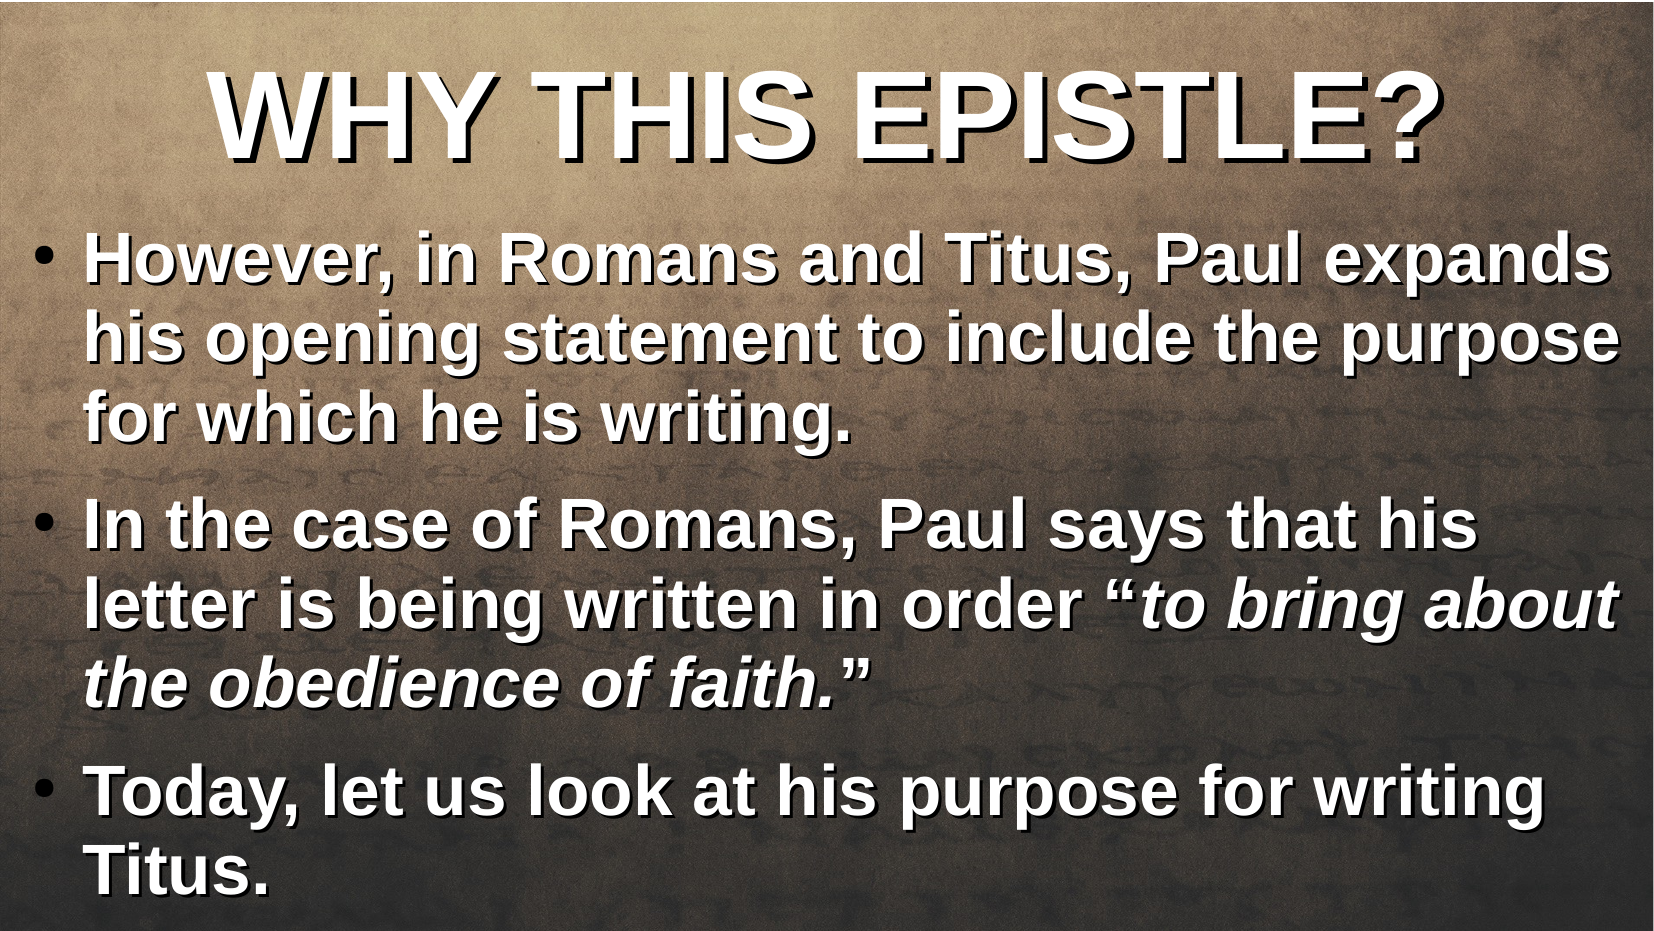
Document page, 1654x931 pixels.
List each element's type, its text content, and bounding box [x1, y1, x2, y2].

list However, in Romans and Titus, Paul expands his opening statement to include the purpose for which he is writing. In the case of Romans, Paul says that his letter is being written in order “to bring about the obedience of faith.” Today, let us look at his purpose for writing Titus. [15, 217, 1651, 916]
picture [0, 2, 1654, 931]
title WHY THIS EPISTLE? [82, 37, 1571, 193]
